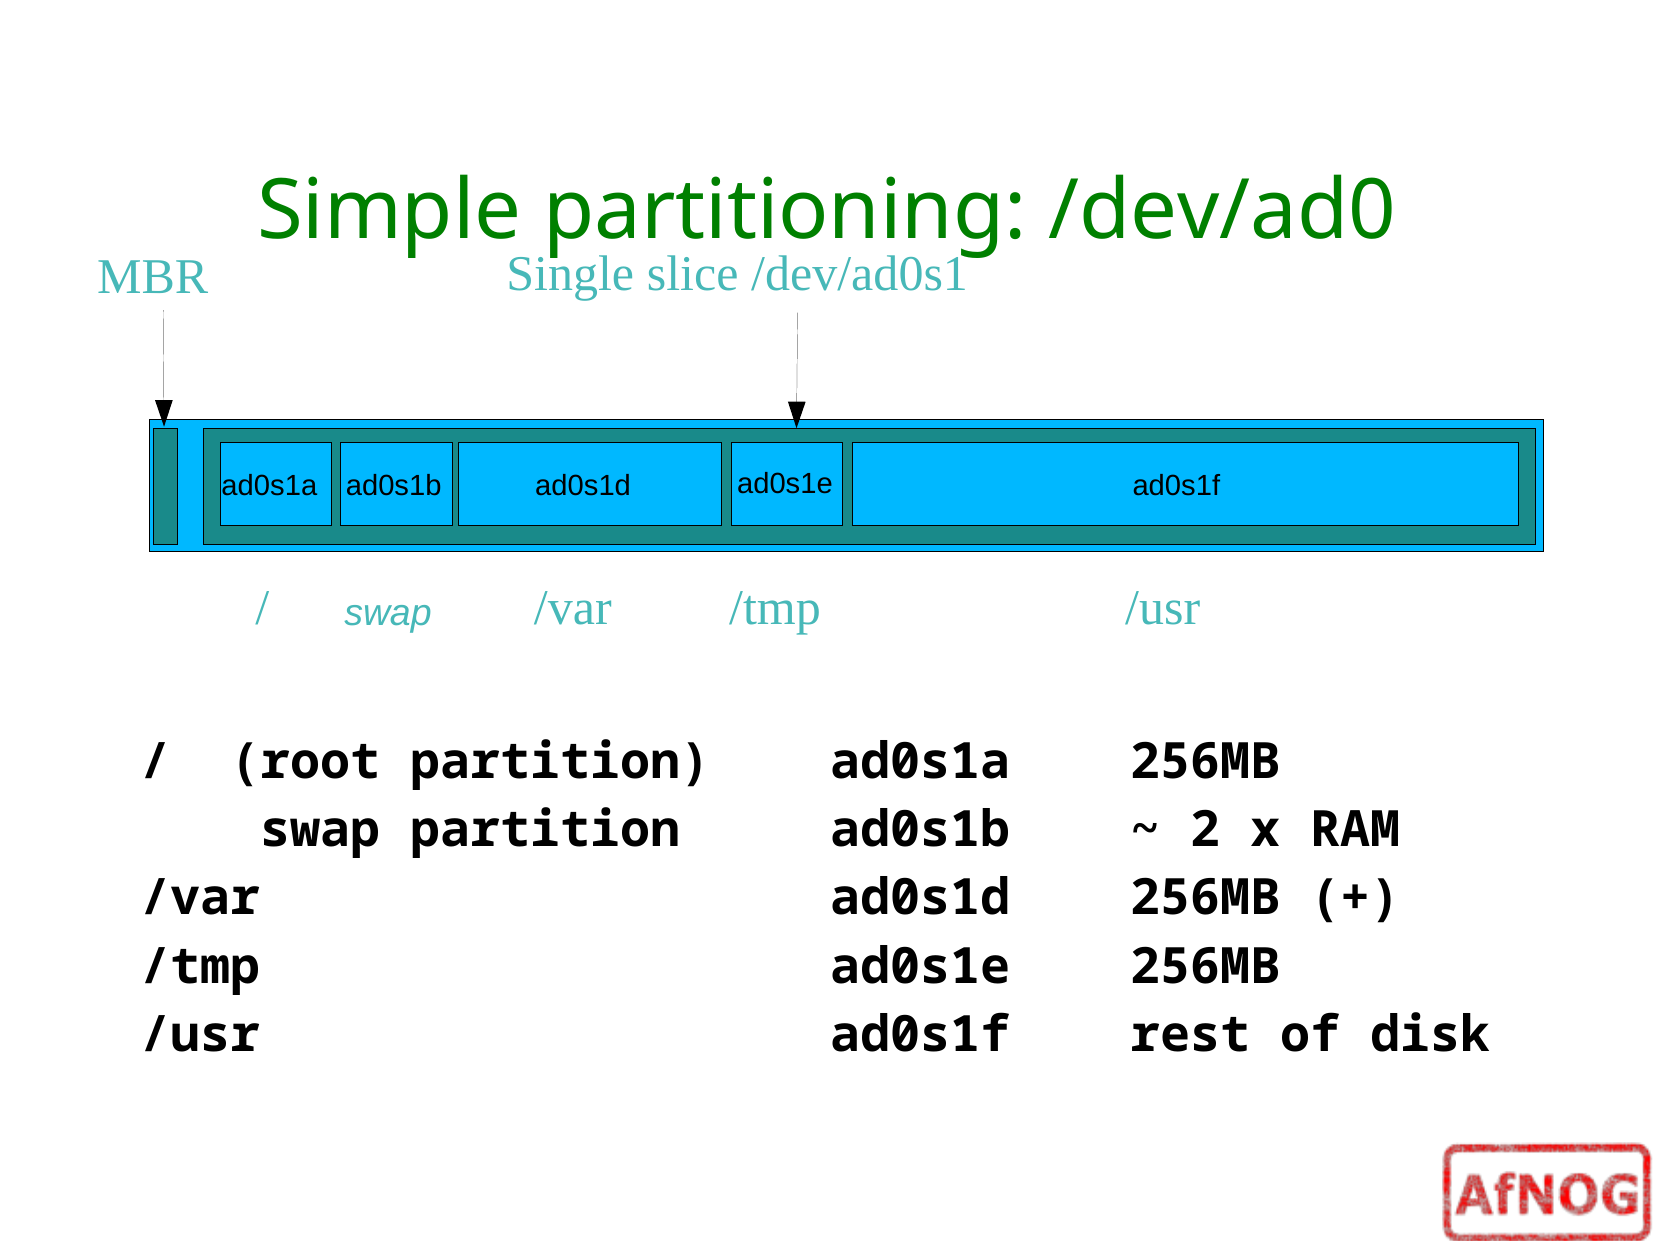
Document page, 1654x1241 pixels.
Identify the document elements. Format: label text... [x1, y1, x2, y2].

text_box [149, 419, 1544, 552]
text_box /usr [1125, 579, 1224, 641]
text_box MBR [97, 248, 223, 310]
picture [1441, 1141, 1654, 1241]
title Simple partitioning: /dev/ad0 [121, 102, 1533, 311]
text_box ad0s1d [535, 468, 643, 506]
text_box swap [344, 591, 440, 640]
text_box /var [533, 579, 633, 641]
text_box Single slice /dev/ad0s1 [506, 245, 1088, 307]
text_box / [255, 579, 273, 641]
text_box ad0s1a [221, 468, 329, 506]
text_box ad0s1f [1132, 468, 1233, 506]
text_box / (root partition) ad0s1a 256MB swap partition ad0s1b ~ 2 x RAM /var ad0s1d 256MB (+) /tmp ad0s1e 256MB /usr ad0s1f rest of disk [140, 724, 1513, 1038]
text_box /tmp [729, 579, 846, 641]
text_box ad0s1e [737, 467, 845, 504]
text_box ad0s1b [345, 468, 454, 506]
